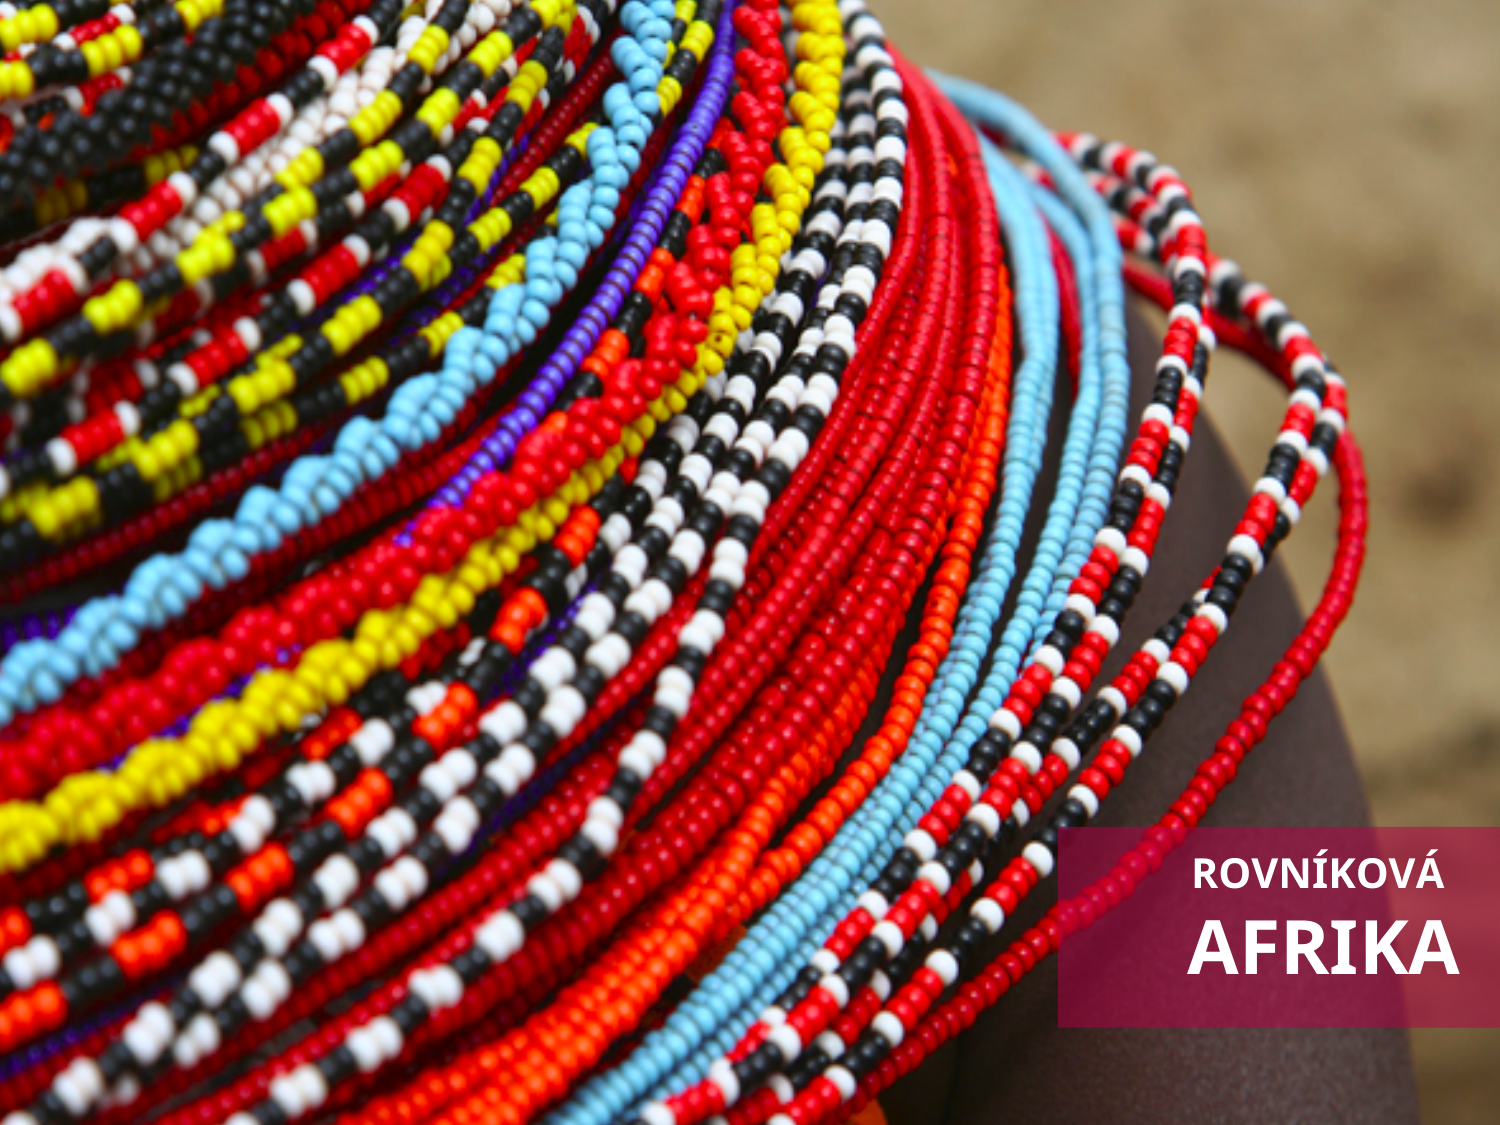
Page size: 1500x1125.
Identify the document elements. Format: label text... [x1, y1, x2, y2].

text_box ROVNÍKOVÁ AFRIKA [1057, 826, 1500, 1028]
picture [0, 0, 1500, 1125]
